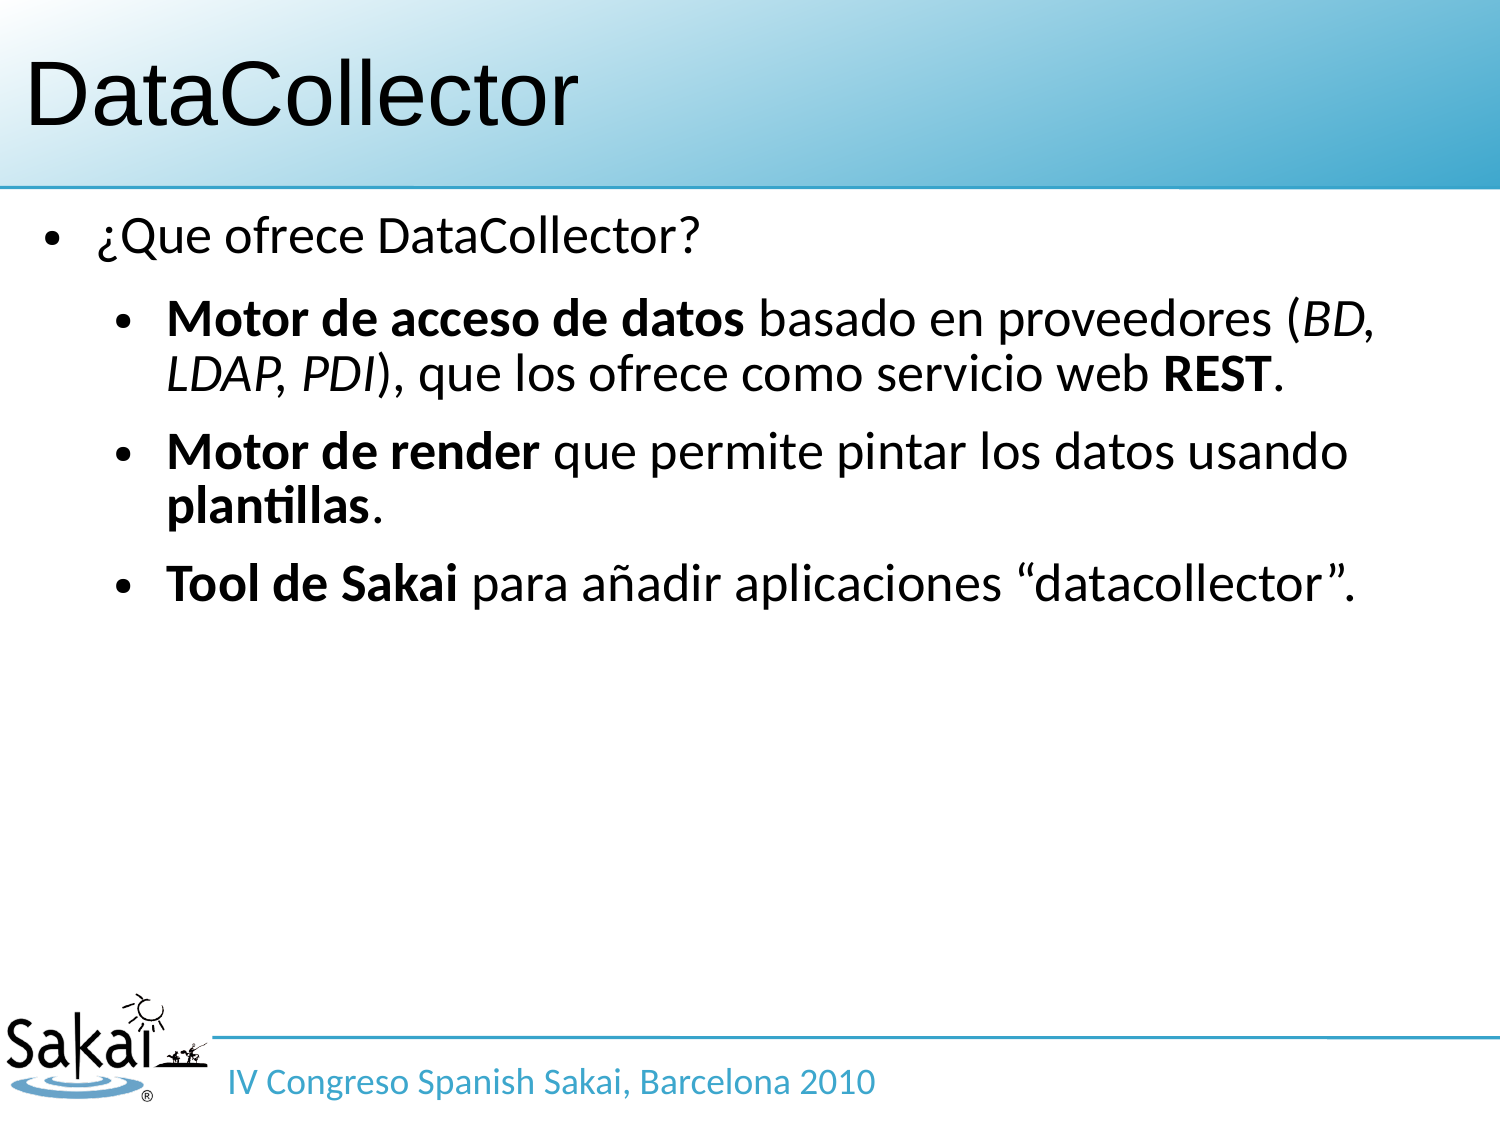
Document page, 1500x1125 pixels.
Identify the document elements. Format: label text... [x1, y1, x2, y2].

list ¿Que ofrece DataCollector? Motor de acceso de datos basado en proveedores (BD, LDAP, PDI), que los ofrece como servicio web REST. Motor de render que permite pintar los datos usando plantillas. Tool de Sakai para añadir aplicaciones “datacollector”. [24, 212, 1475, 1025]
picture [0, 955, 213, 1125]
title DataCollector [24, 24, 1475, 163]
